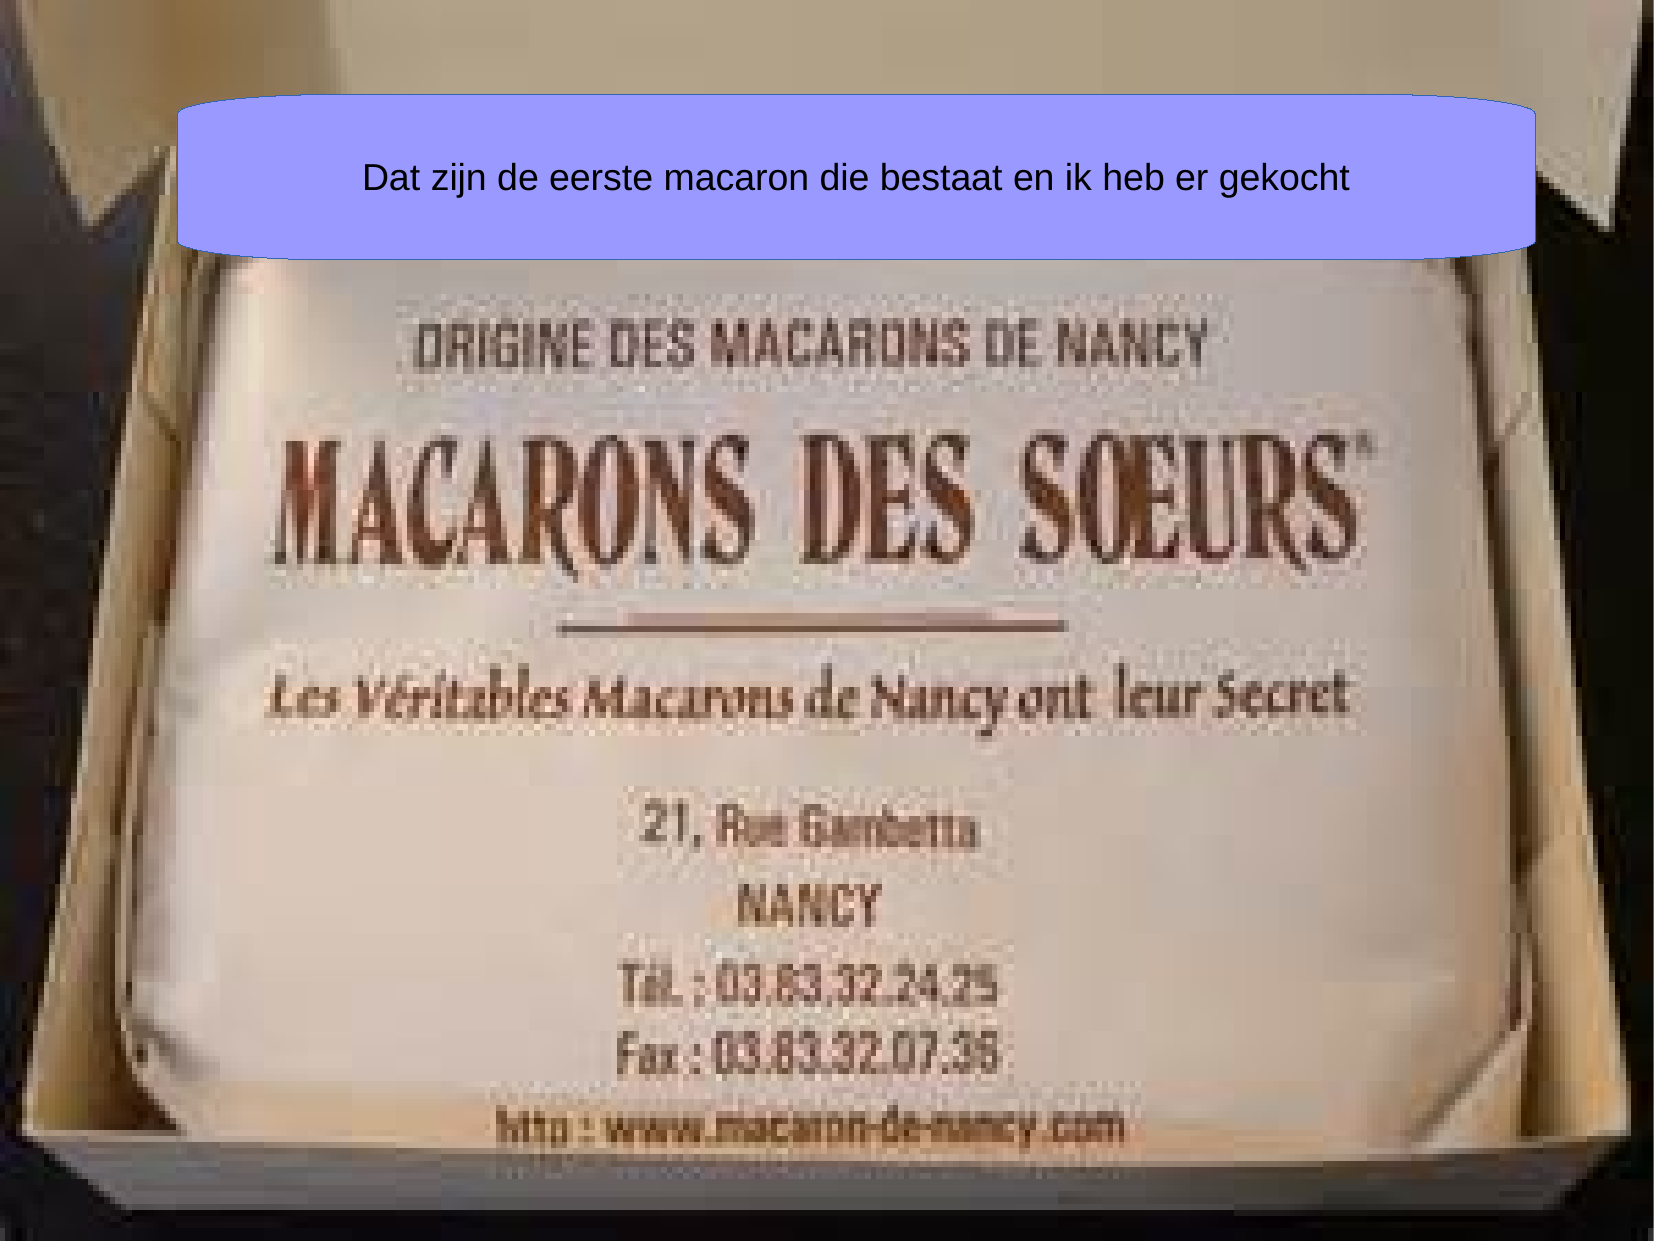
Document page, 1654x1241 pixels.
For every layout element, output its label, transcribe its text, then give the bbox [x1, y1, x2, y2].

picture [0, 0, 1654, 1241]
text_box Dat zijn de eerste macaron die bestaat en ik heb er gekocht [177, 94, 1536, 260]
